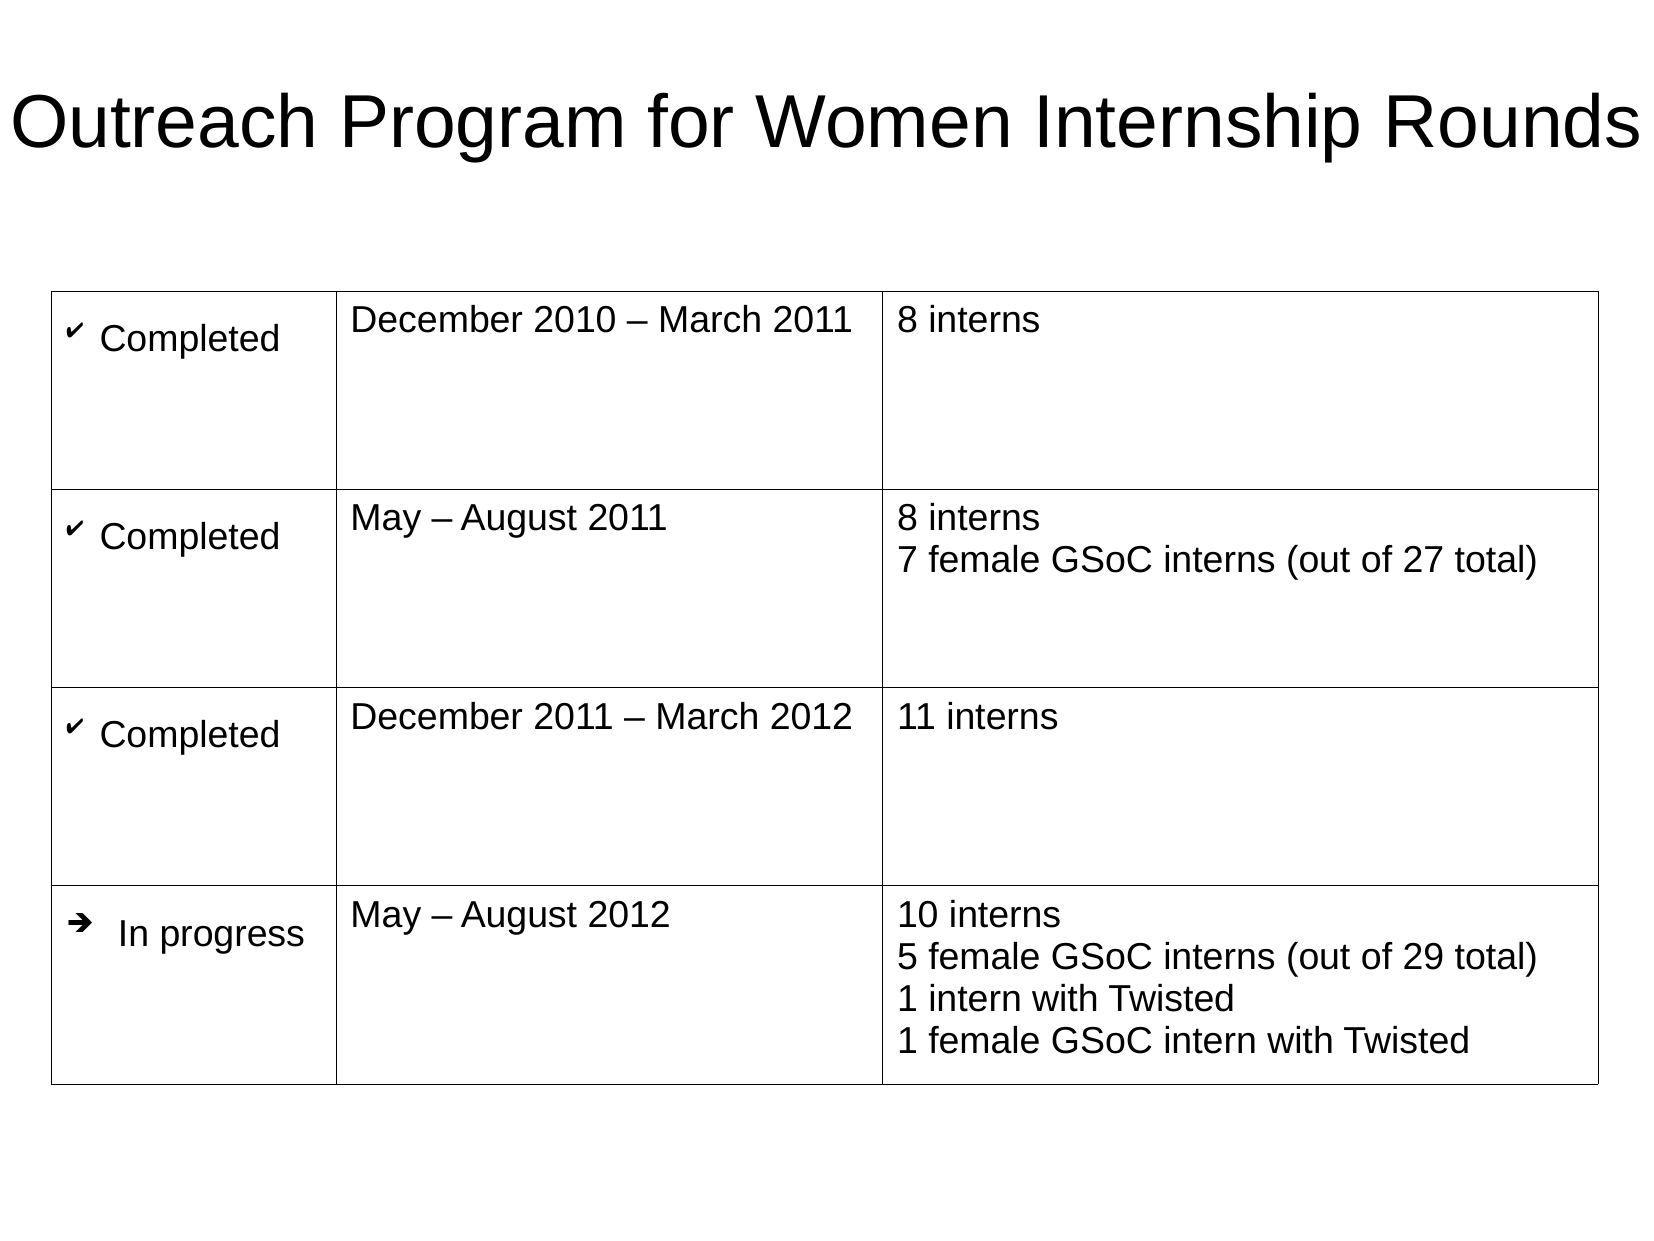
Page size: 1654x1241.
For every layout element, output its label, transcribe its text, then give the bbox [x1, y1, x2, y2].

table_cell Completed [52, 688, 336, 885]
title Outreach Program for Women Internship Rounds [0, 18, 1654, 226]
table_header December 2010 – March 2011 [337, 292, 882, 489]
table_cell 11 interns [883, 688, 1598, 885]
text_box [33, 693, 64, 764]
table_cell May – August 2011 [337, 490, 882, 687]
table_cell 8 interns 7 female GSoC interns (out of 27 total) [883, 490, 1598, 687]
table_cell December 2011 – March 2012 [337, 688, 882, 885]
table_cell 10 interns 5 female GSoC interns (out of 29 total) 1 intern with Twisted 1 female GSoC intern with Twisted [883, 886, 1598, 1084]
table_cell In progress [52, 886, 336, 1084]
table_cell Completed [52, 490, 336, 687]
table_cell May – August 2012 [337, 886, 882, 1084]
table_header 8 interns [883, 292, 1598, 489]
table_header Completed [52, 292, 336, 489]
